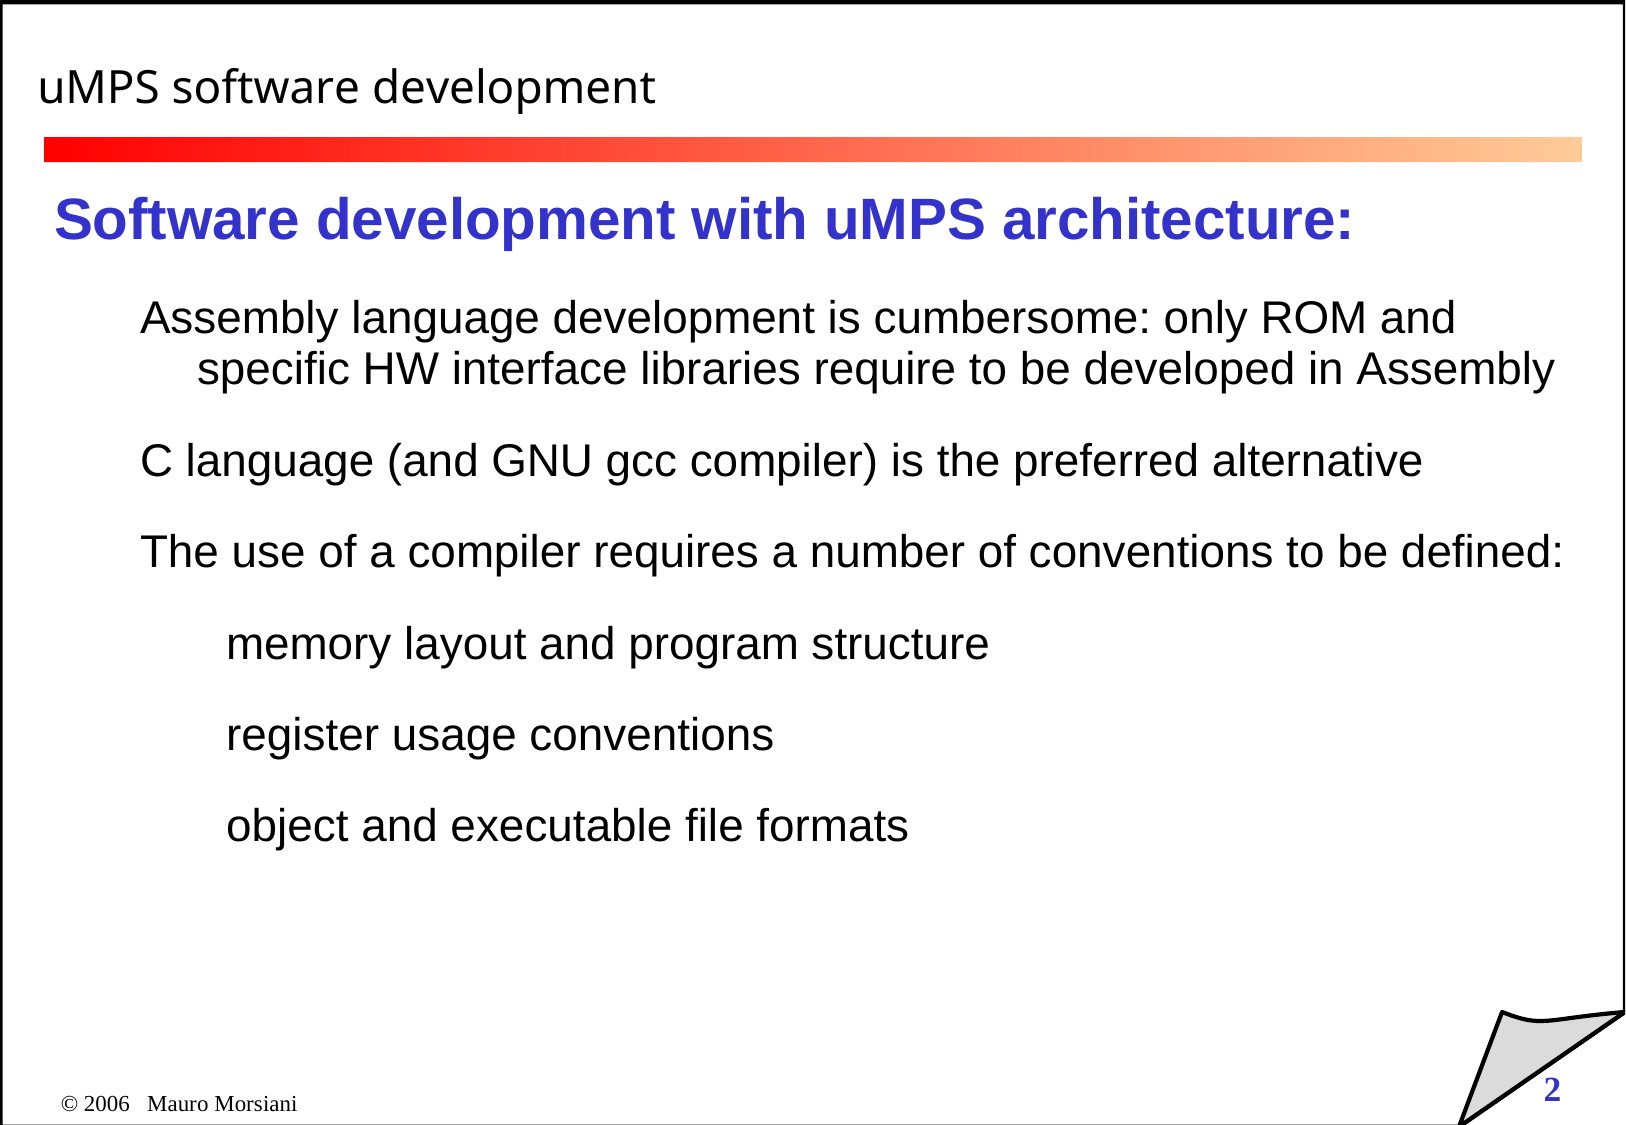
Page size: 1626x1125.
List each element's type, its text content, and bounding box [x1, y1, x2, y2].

list Software development with uMPS architecture: Assembly language development is cumbersome: only ROM and specific HW interface libraries require to be developed in Assembly C language (and GNU gcc compiler) is the preferred alternative The use of a compiler requires a number of conventions to be defined: memory layout and program structure register usage conventions object and executable file formats [54, 187, 1571, 1124]
title uMPS software development [37, 44, 1588, 131]
